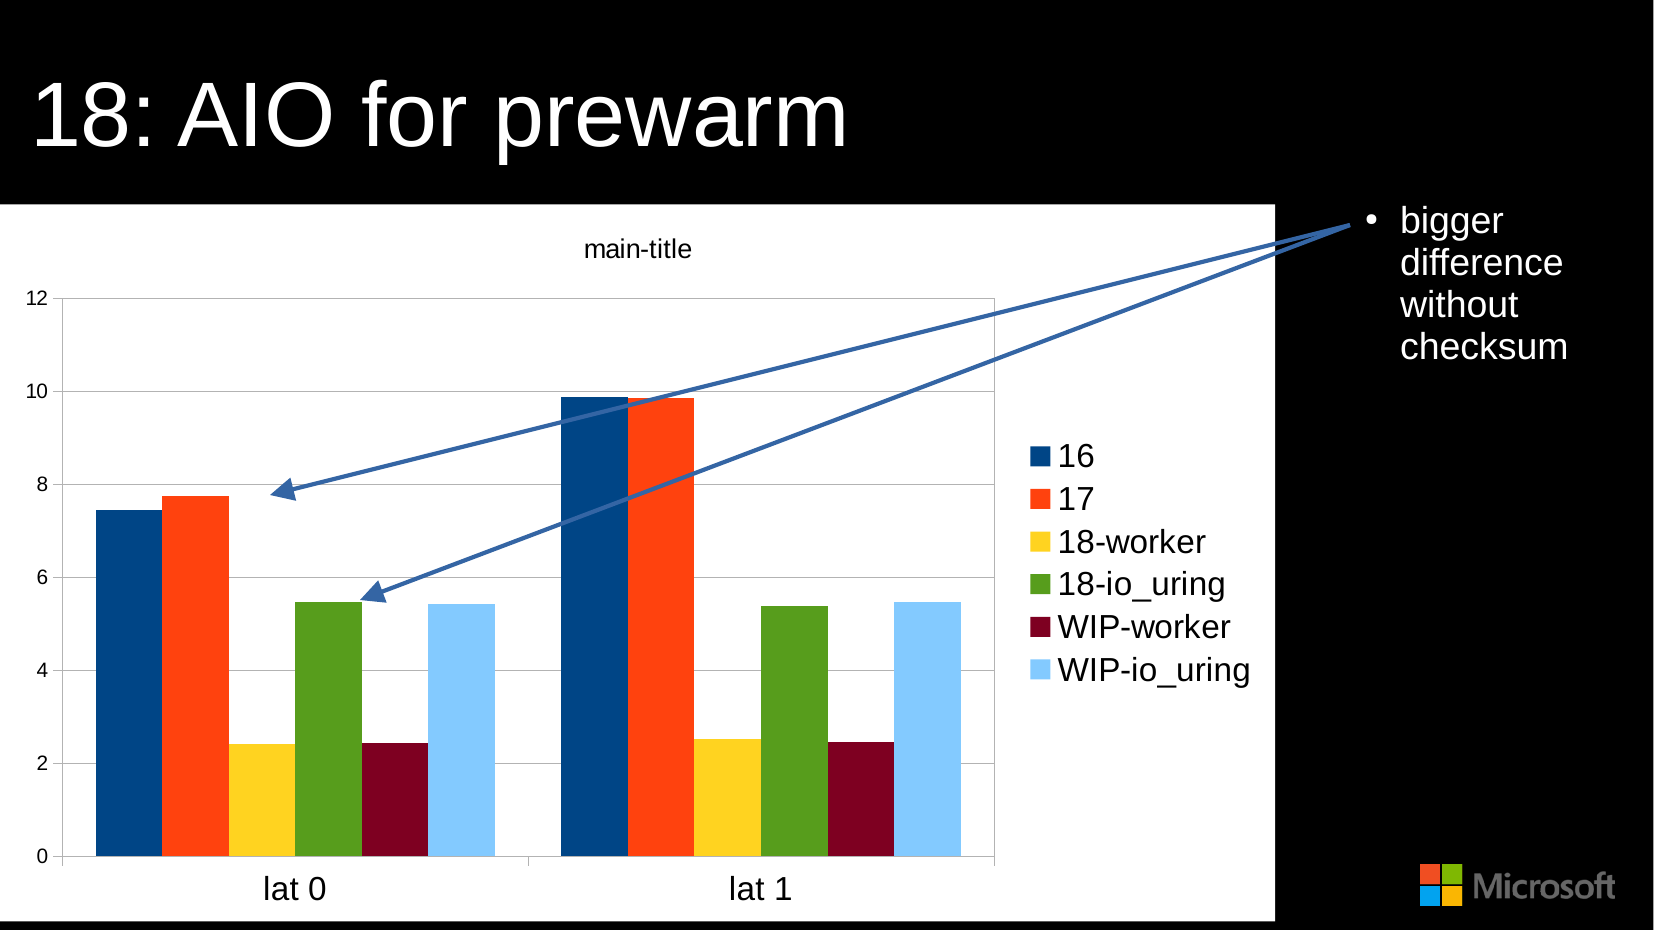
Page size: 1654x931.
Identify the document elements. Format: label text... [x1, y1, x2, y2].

text_box bigger difference without checksum [1350, 192, 1651, 931]
title 18: AIO for prewarm [30, 37, 1621, 193]
chart [0, 204, 1276, 922]
